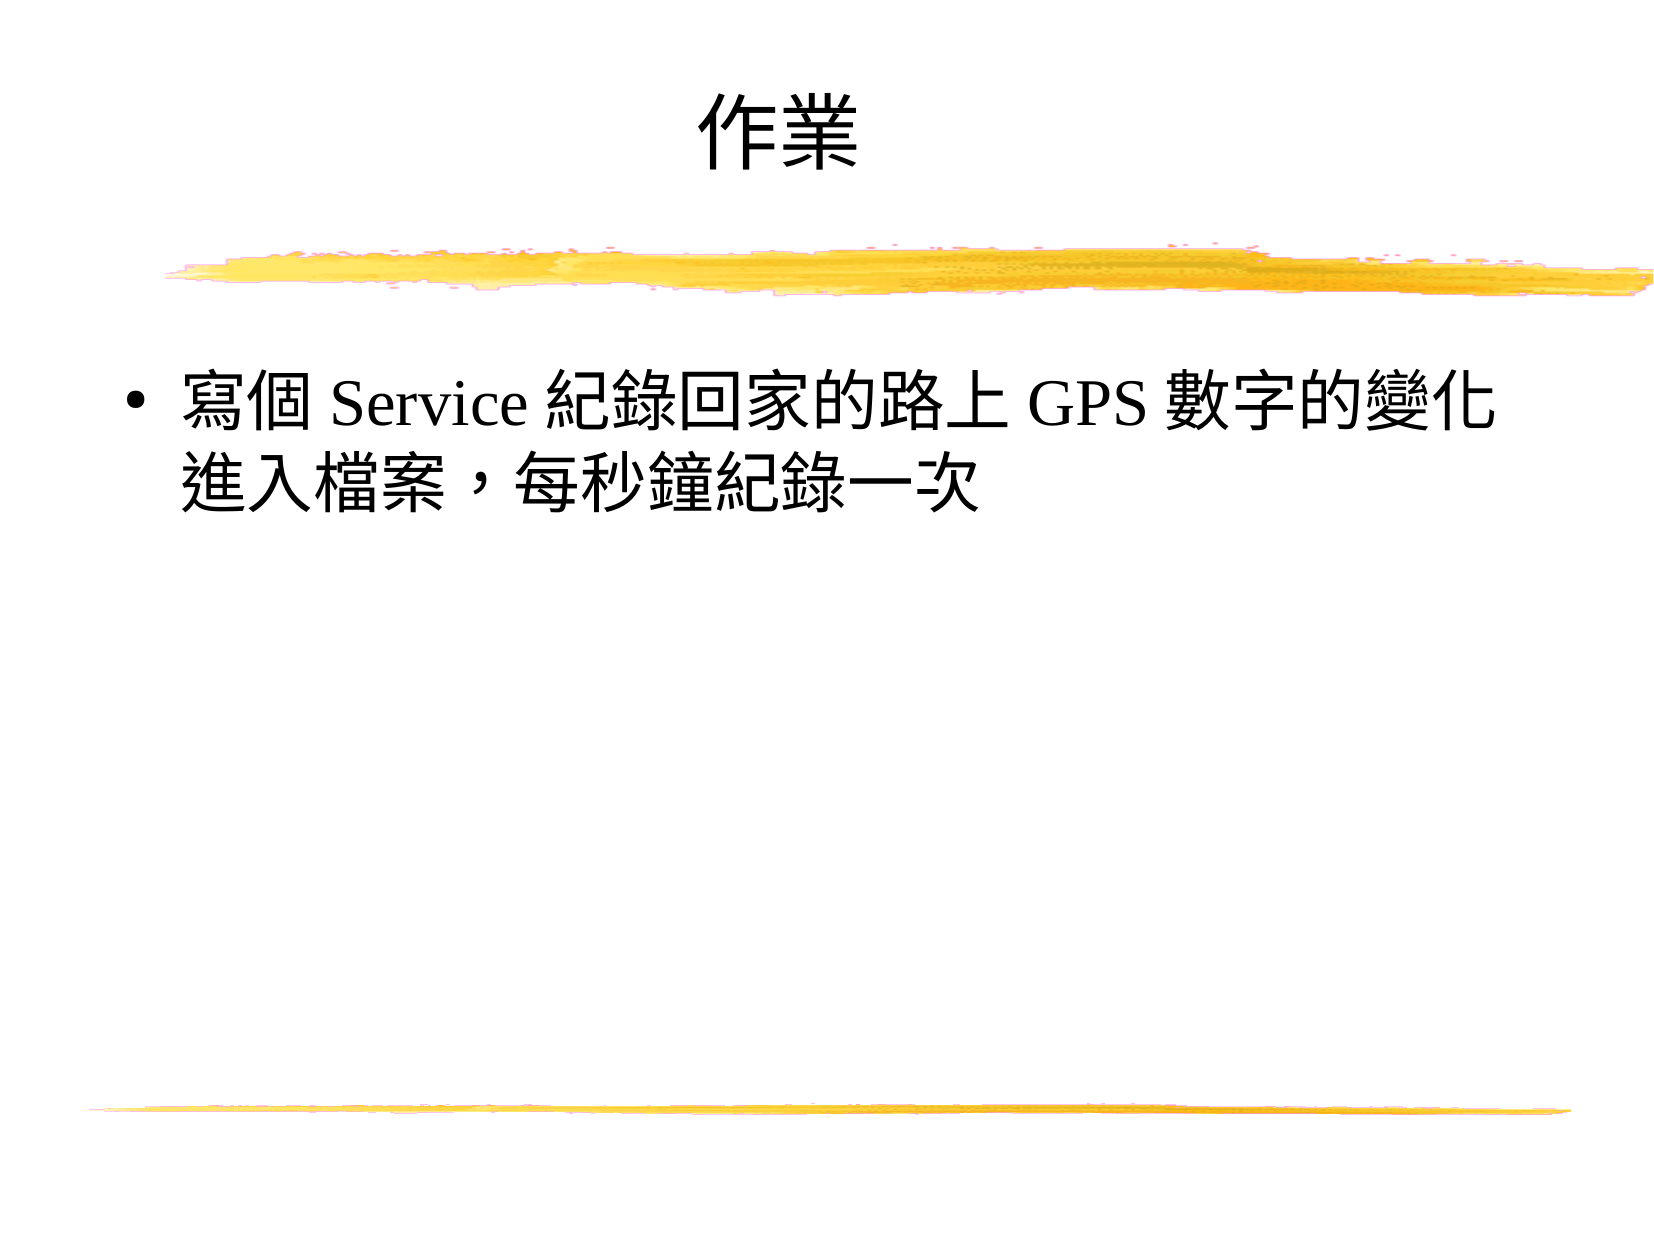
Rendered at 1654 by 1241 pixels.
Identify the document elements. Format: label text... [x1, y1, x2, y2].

list 寫個Service紀錄回家的路上GPS數字的變化進入檔案，每秒鐘紀錄一次 [124, 358, 1530, 1103]
picture [82, 1102, 1571, 1117]
title 作業 [76, 28, 1482, 235]
picture [165, 237, 1654, 308]
